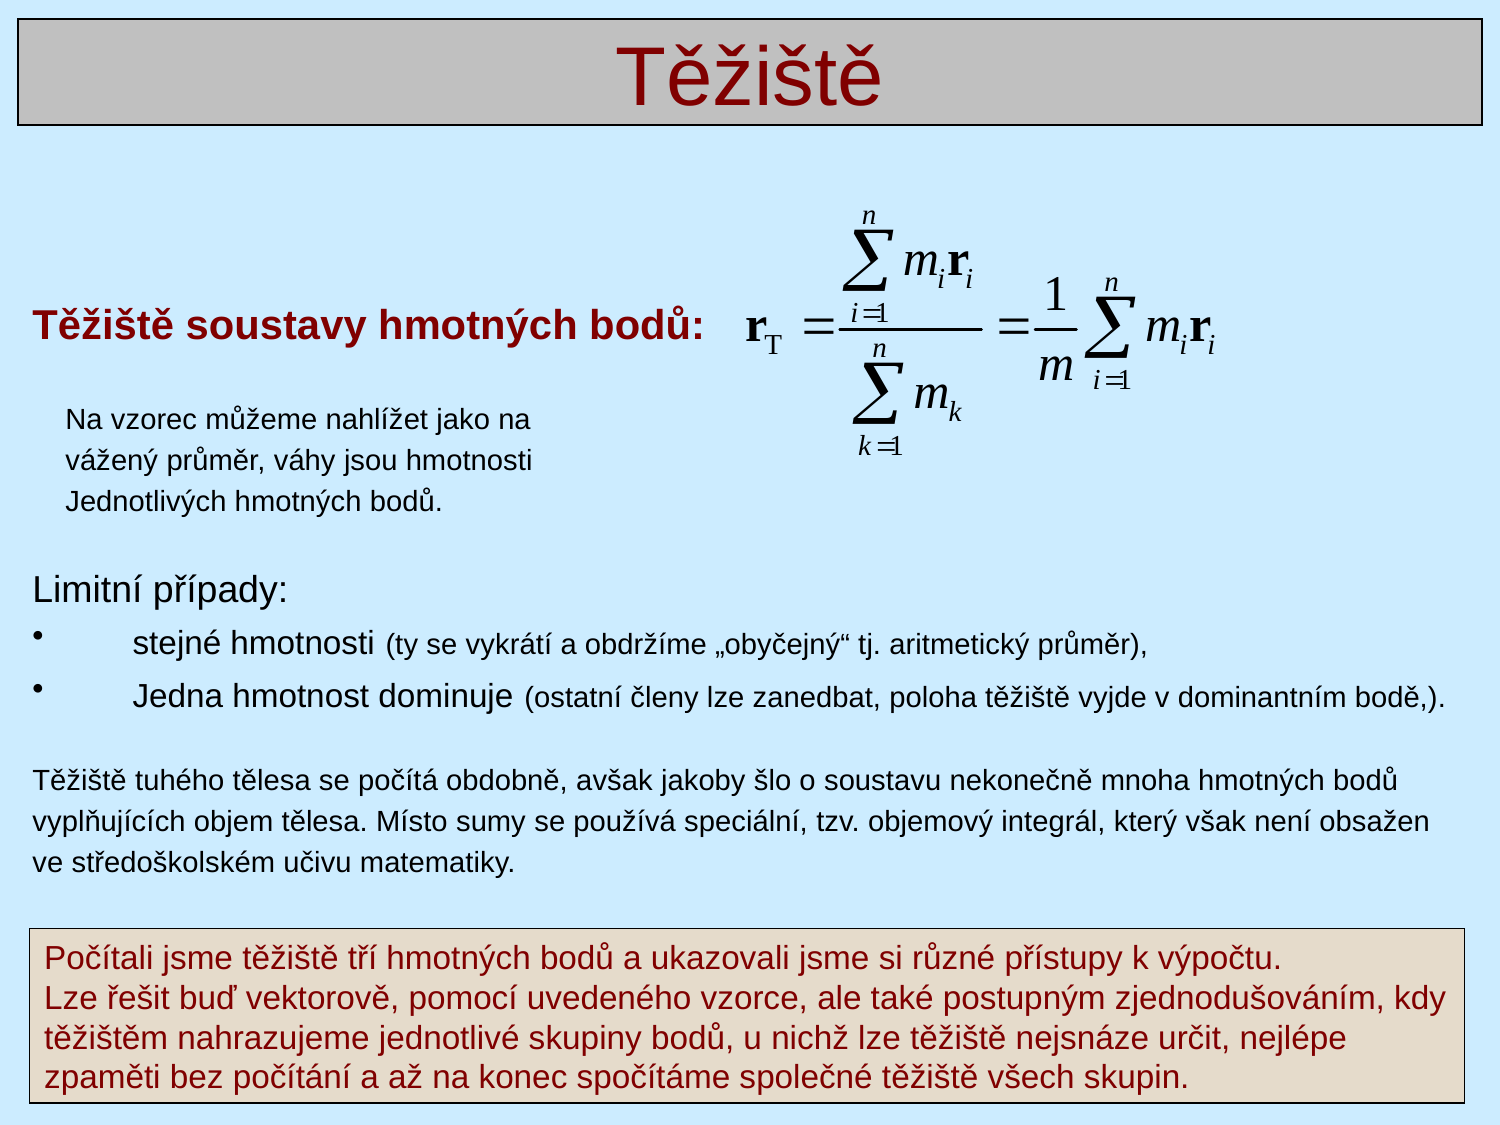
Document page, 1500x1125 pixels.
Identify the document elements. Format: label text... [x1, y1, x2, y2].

picture [739, 191, 1230, 467]
text_box Těžiště soustavy hmotných bodů: Na vzorec můžeme nahlížet jako na vážený průměr, váhy jsou hmotnosti Jednotlivých hmotných bodů. Limitní případy: stejné hmotnosti (ty se vykrátí a obdržíme „obyčejný“ tj. aritmetický průměr), Jedna hmotnost dominuje (ostatní členy lze zanedbat, poloha těžiště vyjde v dominantním bodě,). Těžiště tuhého tělesa se počítá obdobně, avšak jakoby šlo o soustavu nekonečně mnoha hmotných bodů vyplňujících objem tělesa. Místo sumy se používá speciální, tzv. objemový integrál, který však není obsažen ve středoškolském učivu matematiky. [17, 148, 1471, 764]
text_box Těžiště [17, 18, 1483, 126]
text_box Počítali jsme těžiště tří hmotných bodů a ukazovali jsme si různé přístupy k výpočtu. Lze řešit buď vektorově, pomocí uvedeného vzorce, ale také postupným zjednodušováním, kdy těžištěm nahrazujeme jednotlivé skupiny bodů, u nichž lze těžiště nejsnáze určit, nejlépe zpaměti bez počítání a až na konec spočítáme společné těžiště všech skupin. [29, 928, 1465, 1104]
